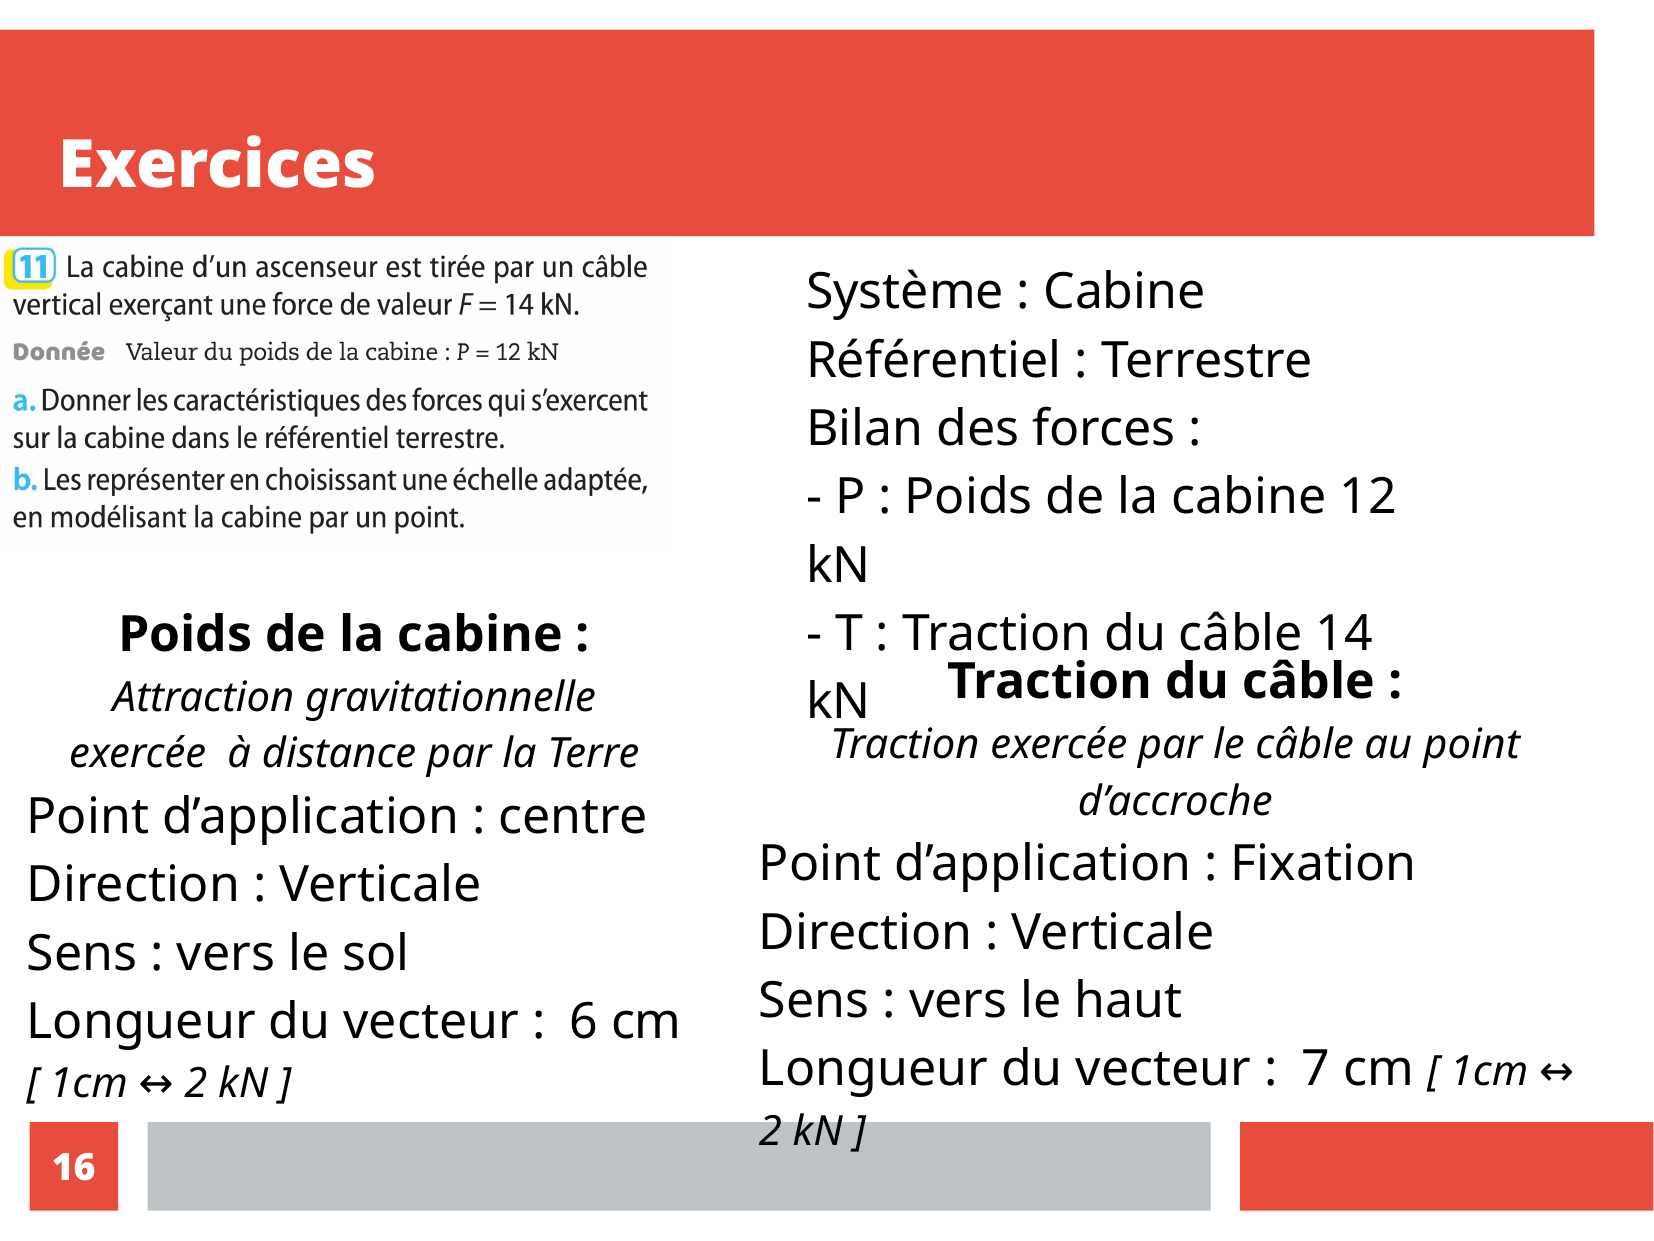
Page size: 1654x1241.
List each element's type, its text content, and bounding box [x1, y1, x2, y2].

picture [0, 238, 674, 556]
text_box Système : Cabine Référentiel : Terrestre Bilan des forces : - P : Poids de la cabine 12 kN - T : Traction du câble 14 kN [791, 248, 1418, 594]
text_box Poids de la cabine : Attraction gravitationnelle exercée à distance par la Terre Point d’application : centre Direction : Verticale Sens : vers le sol Longueur du vecteur : 6 cm [ 1cm ↔ 2 kN ] [11, 590, 697, 1123]
title Exercices [59, 59, 1595, 207]
text_box Traction du câble : Traction exercée par le câble au point d’accroche Point d’application : Fixation Direction : Verticale Sens : vers le haut Longueur du vecteur : 7 cm [ 1cm ↔ 2 kN ] [744, 637, 1607, 1134]
